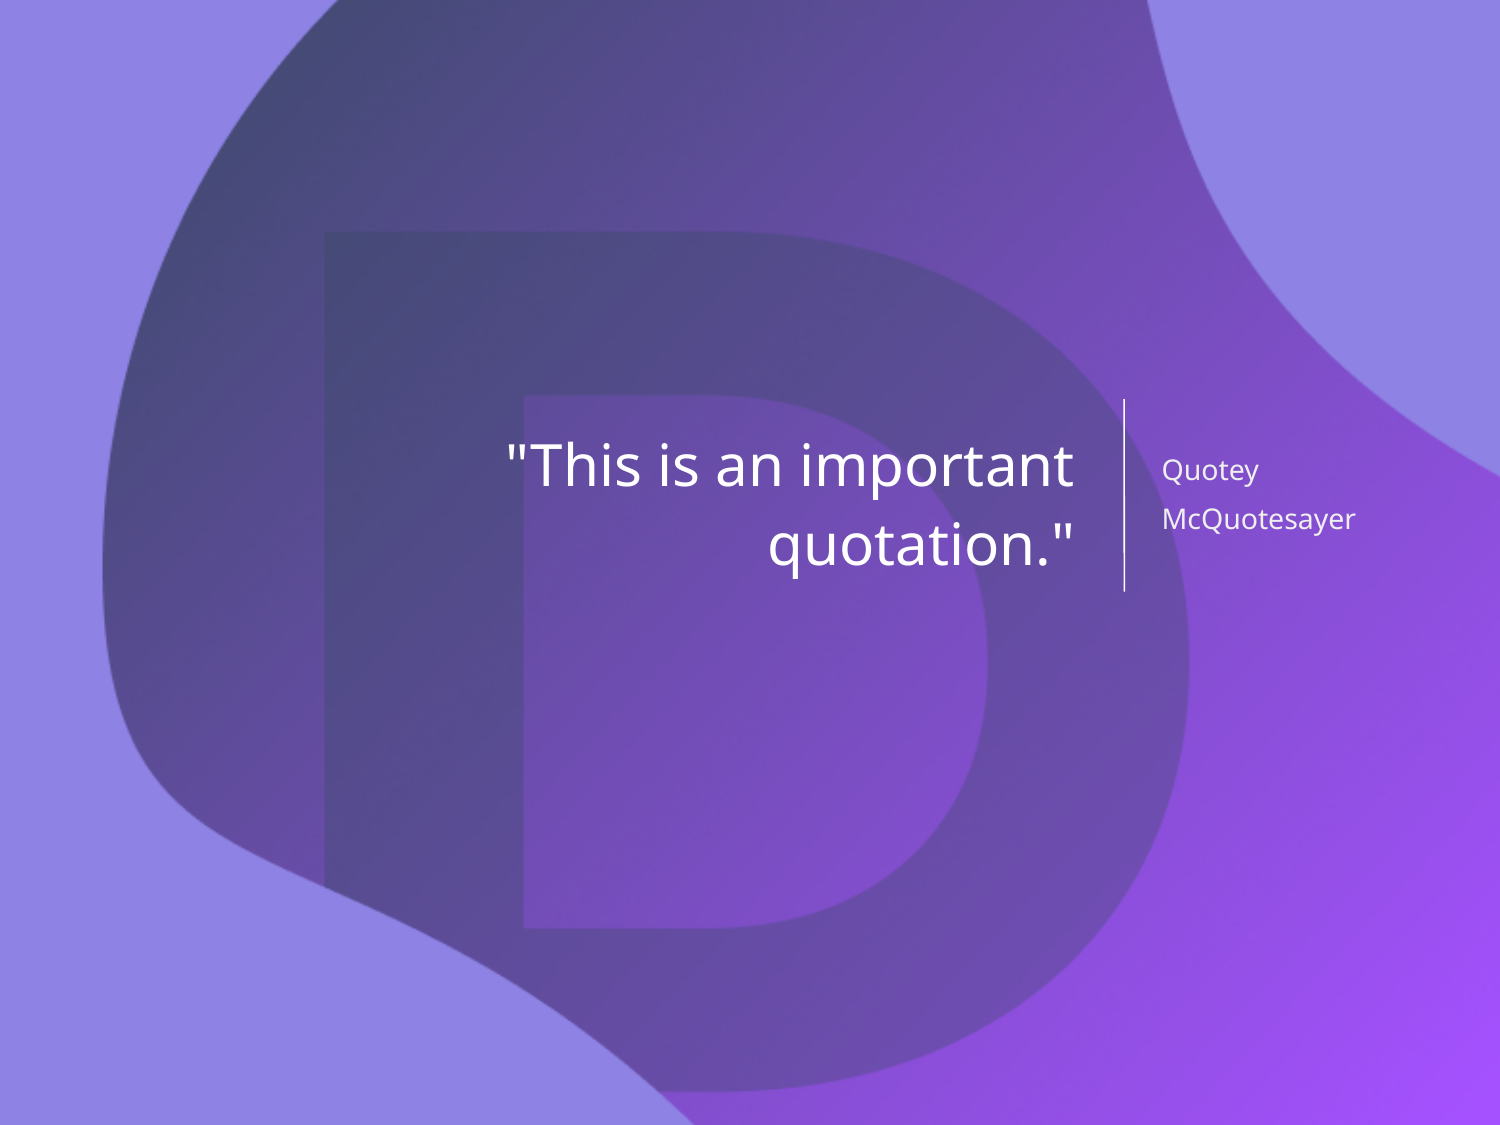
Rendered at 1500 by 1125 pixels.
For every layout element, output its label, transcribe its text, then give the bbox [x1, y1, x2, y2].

title "This is an important quotation." [310, 354, 1075, 652]
picture [0, 0, 1500, 1125]
list Quotey McQuotesayer [1161, 440, 1441, 539]
